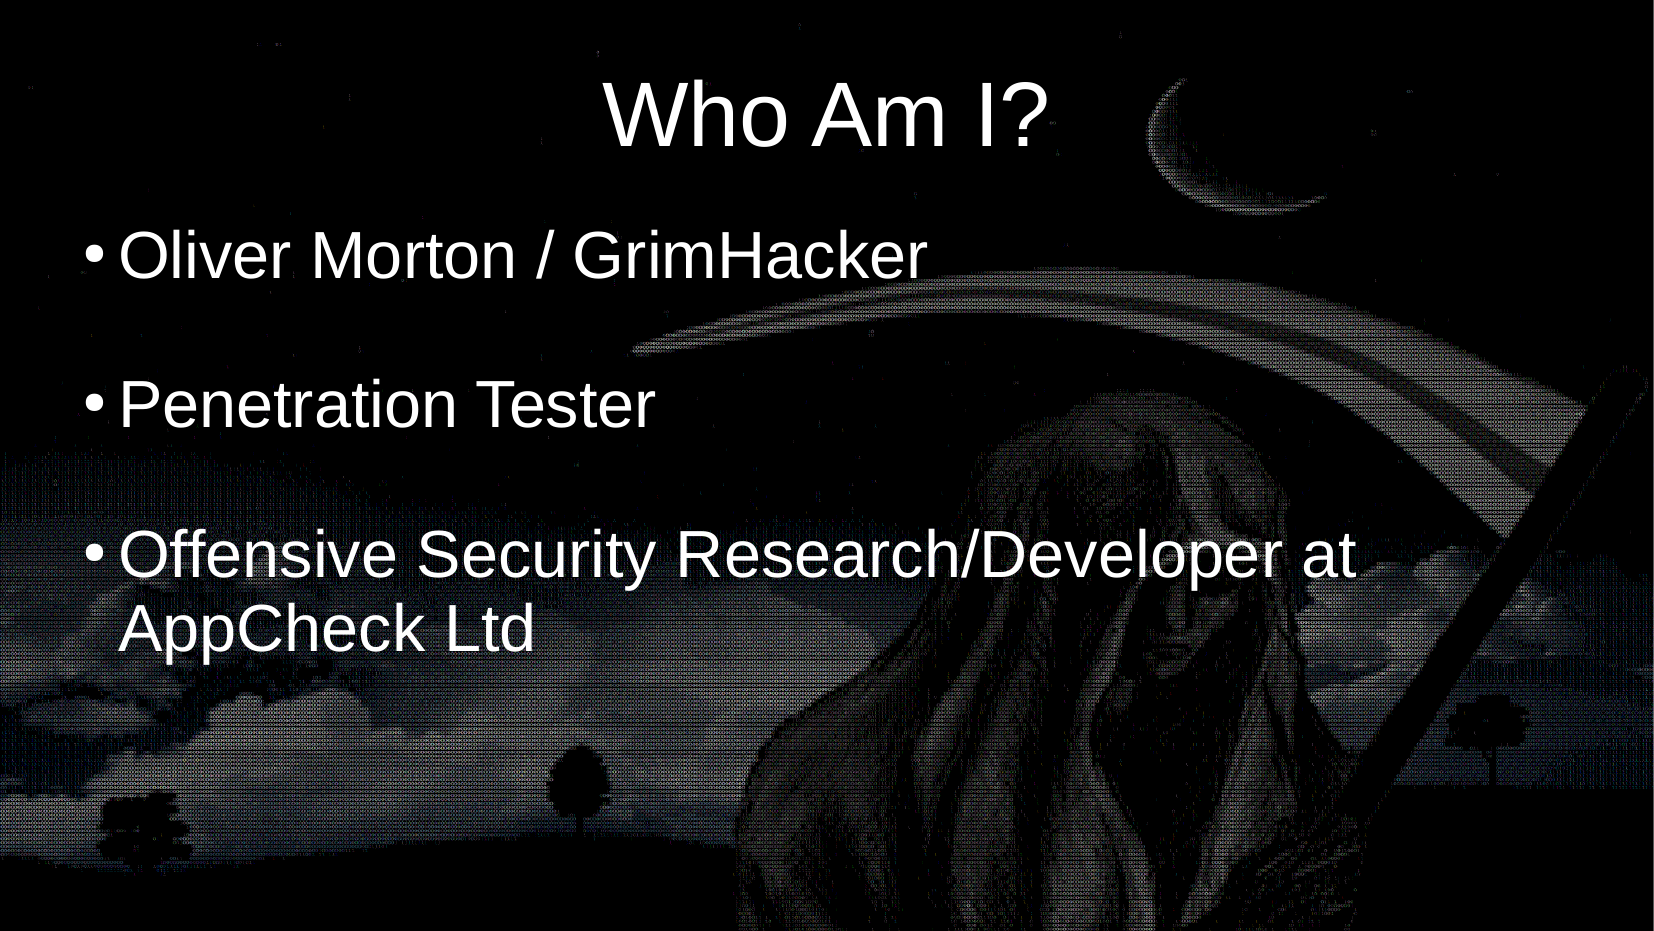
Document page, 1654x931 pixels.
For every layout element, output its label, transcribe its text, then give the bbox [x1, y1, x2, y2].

picture [0, 0, 1654, 931]
title Who Am I? [82, 37, 1571, 193]
list Oliver Morton / GrimHacker Penetration Tester Offensive Security Research/Developer at AppCheck Ltd [82, 217, 1571, 758]
